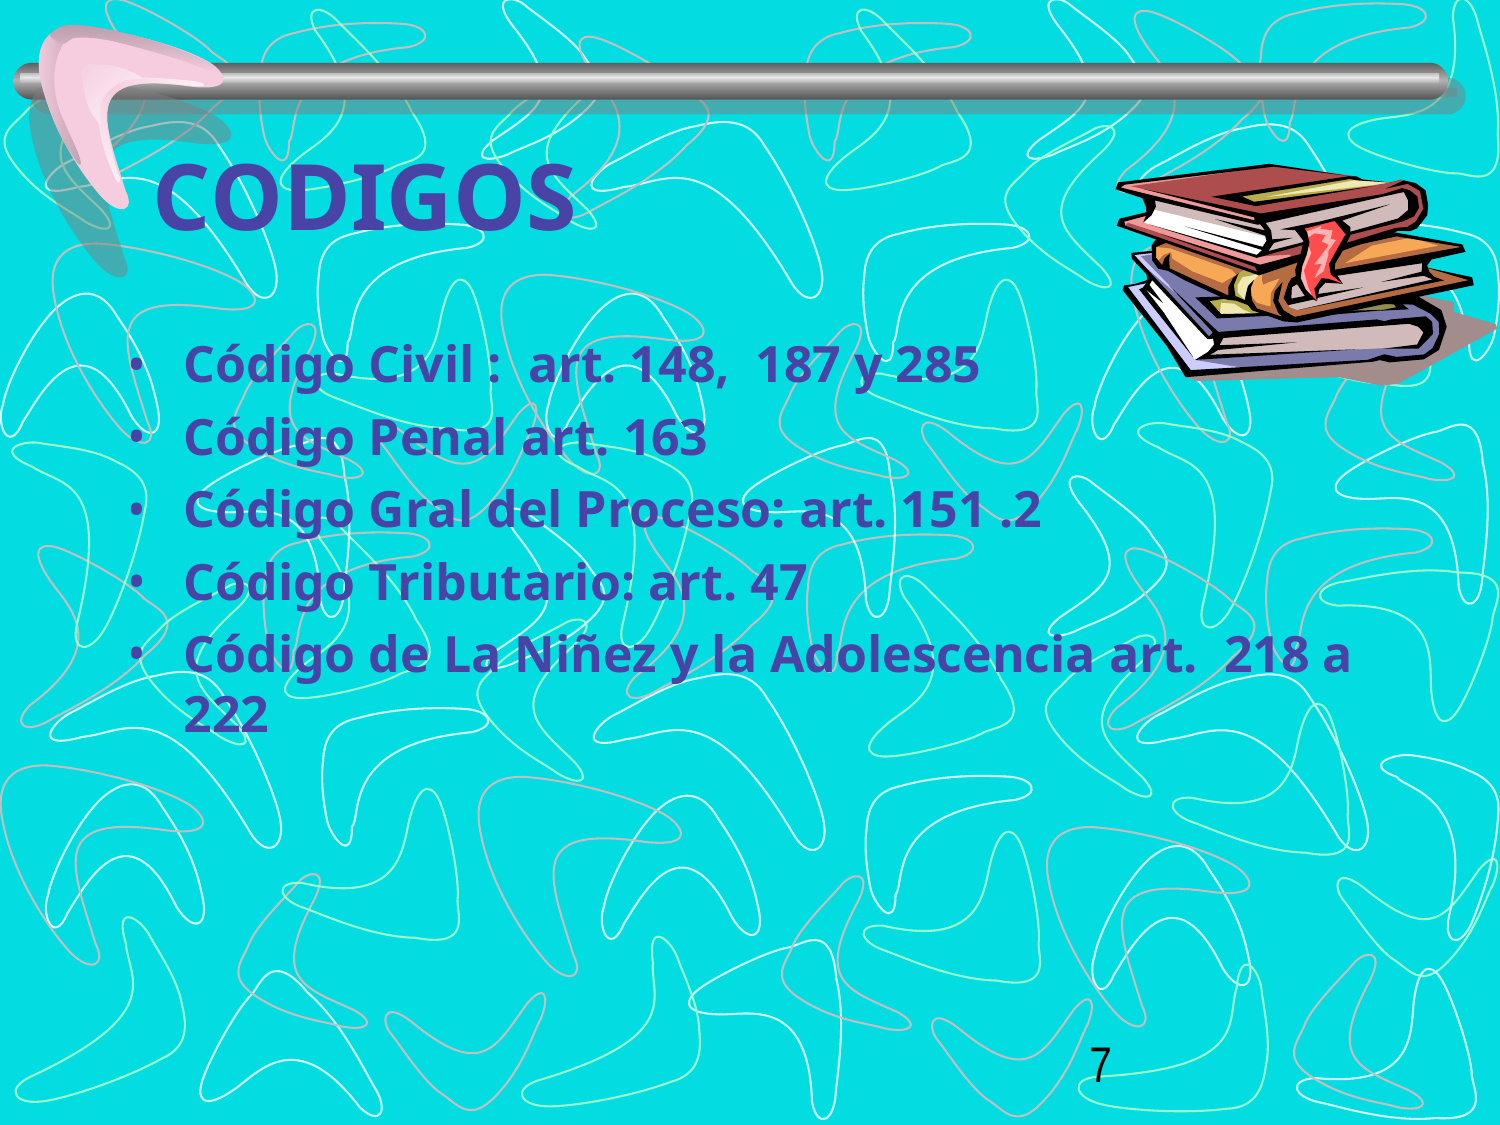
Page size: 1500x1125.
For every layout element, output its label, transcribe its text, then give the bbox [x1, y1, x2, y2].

title CODIGOS [137, 99, 1388, 288]
picture [1115, 162, 1500, 388]
list Código Civil : art. 148, 187 y 285 Código Penal art. 163 Código Gral del Proceso: art. 151 .2 Código Tributario: art. 47 Código de La Niñez y la Adolescencia art. 218 a 222 [112, 324, 1388, 1001]
